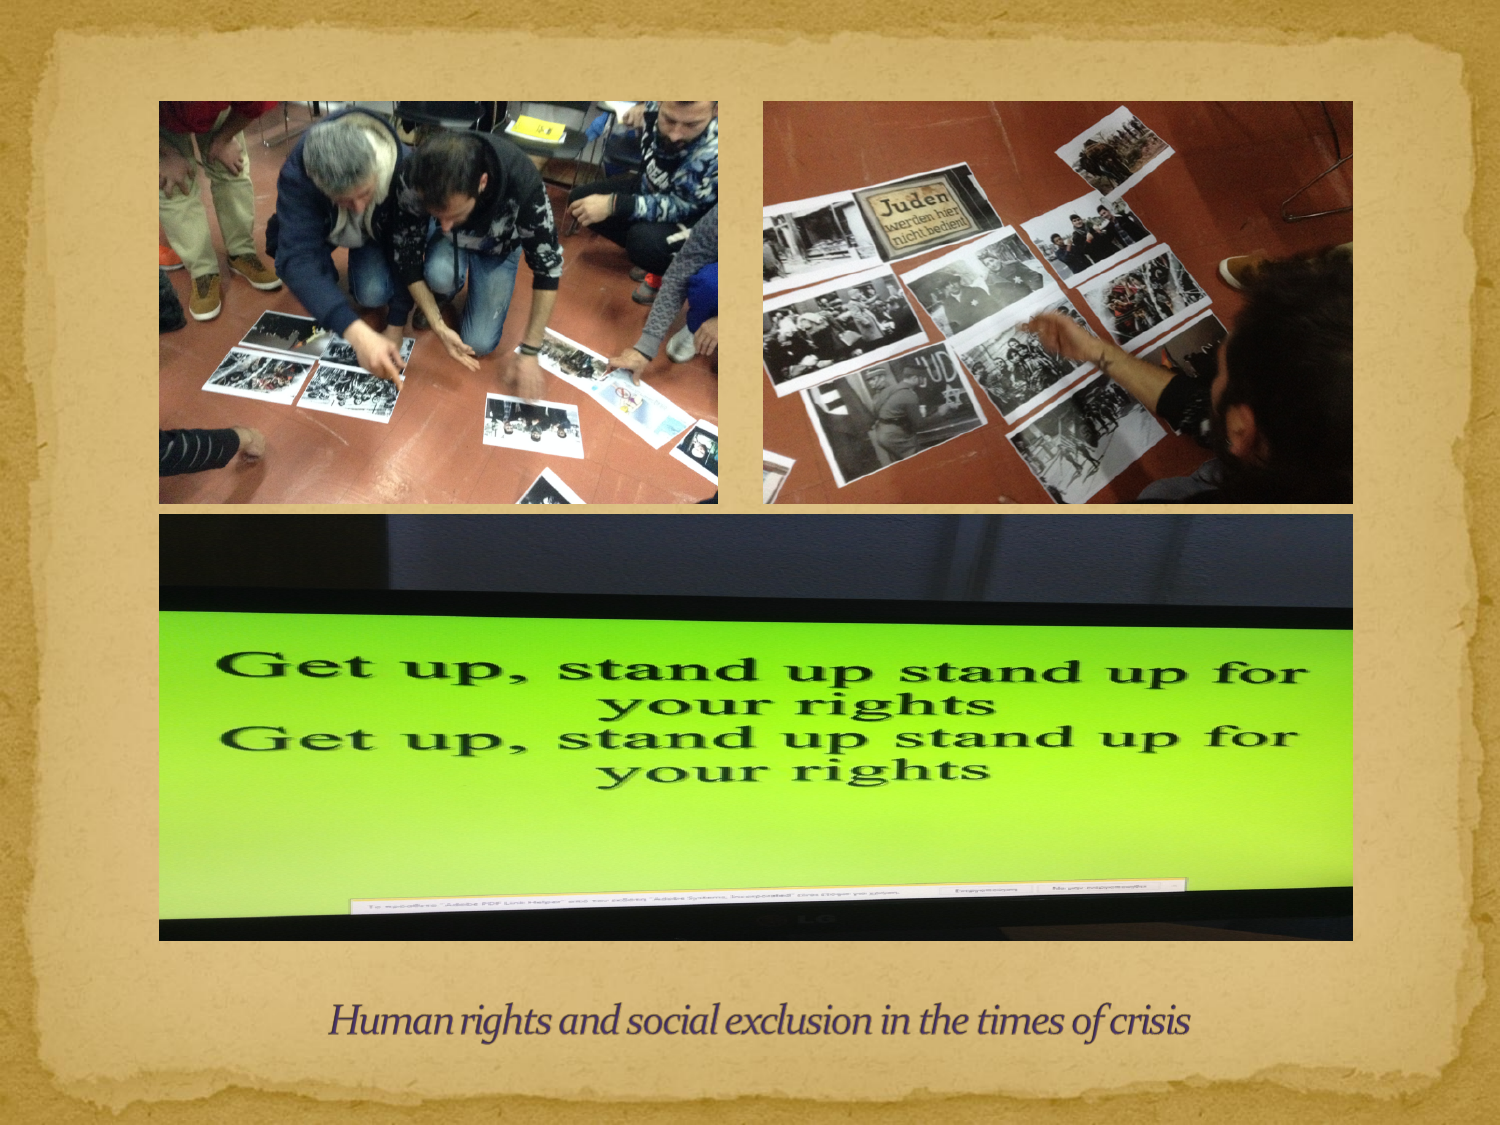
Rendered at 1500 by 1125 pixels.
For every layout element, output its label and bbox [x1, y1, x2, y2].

picture [159, 514, 1353, 941]
picture [763, 101, 1353, 504]
picture [159, 101, 718, 504]
picture [302, 982, 1216, 1062]
